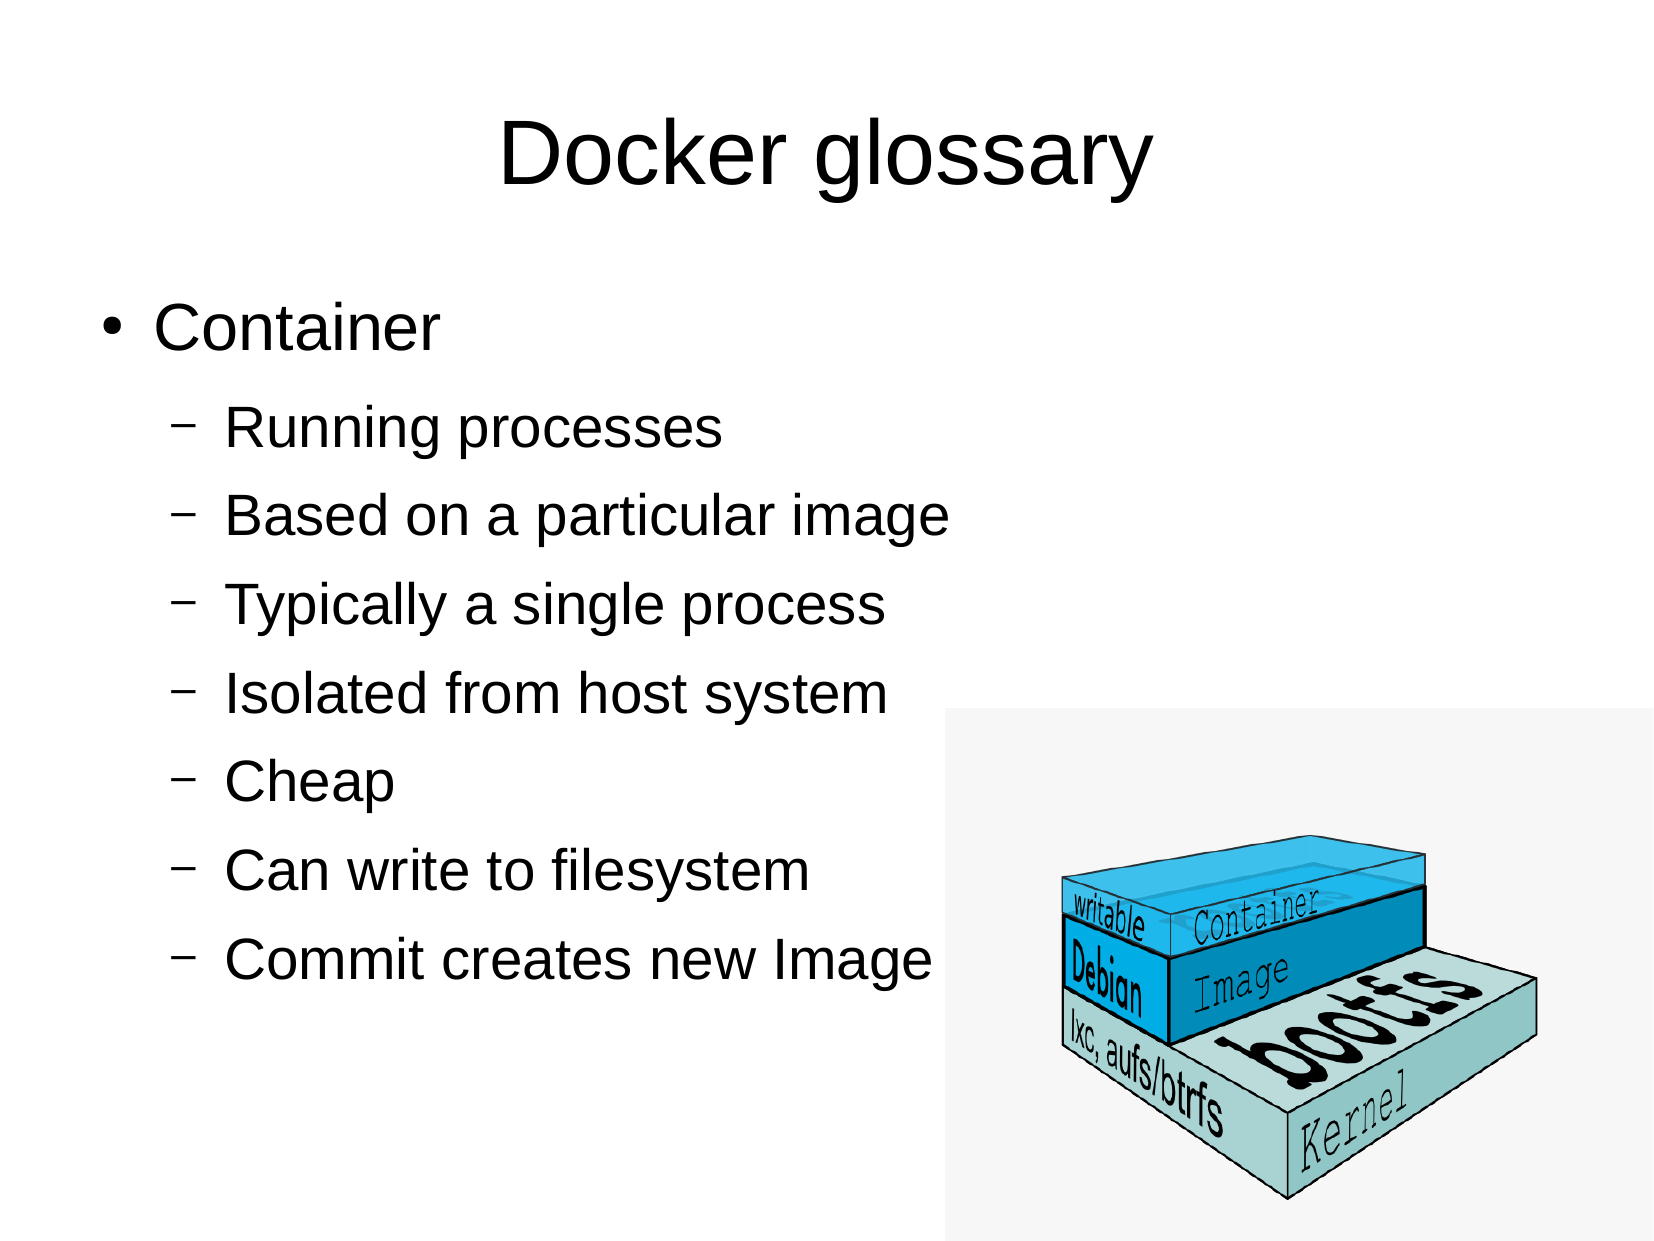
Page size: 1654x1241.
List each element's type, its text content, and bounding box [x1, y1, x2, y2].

list Container Running processes Based on a particular image Typically a single process Isolated from host system Cheap Can write to filesystem Commit creates new Image [82, 290, 1571, 1171]
picture [945, 708, 1654, 1241]
title Docker glossary [82, 49, 1571, 257]
